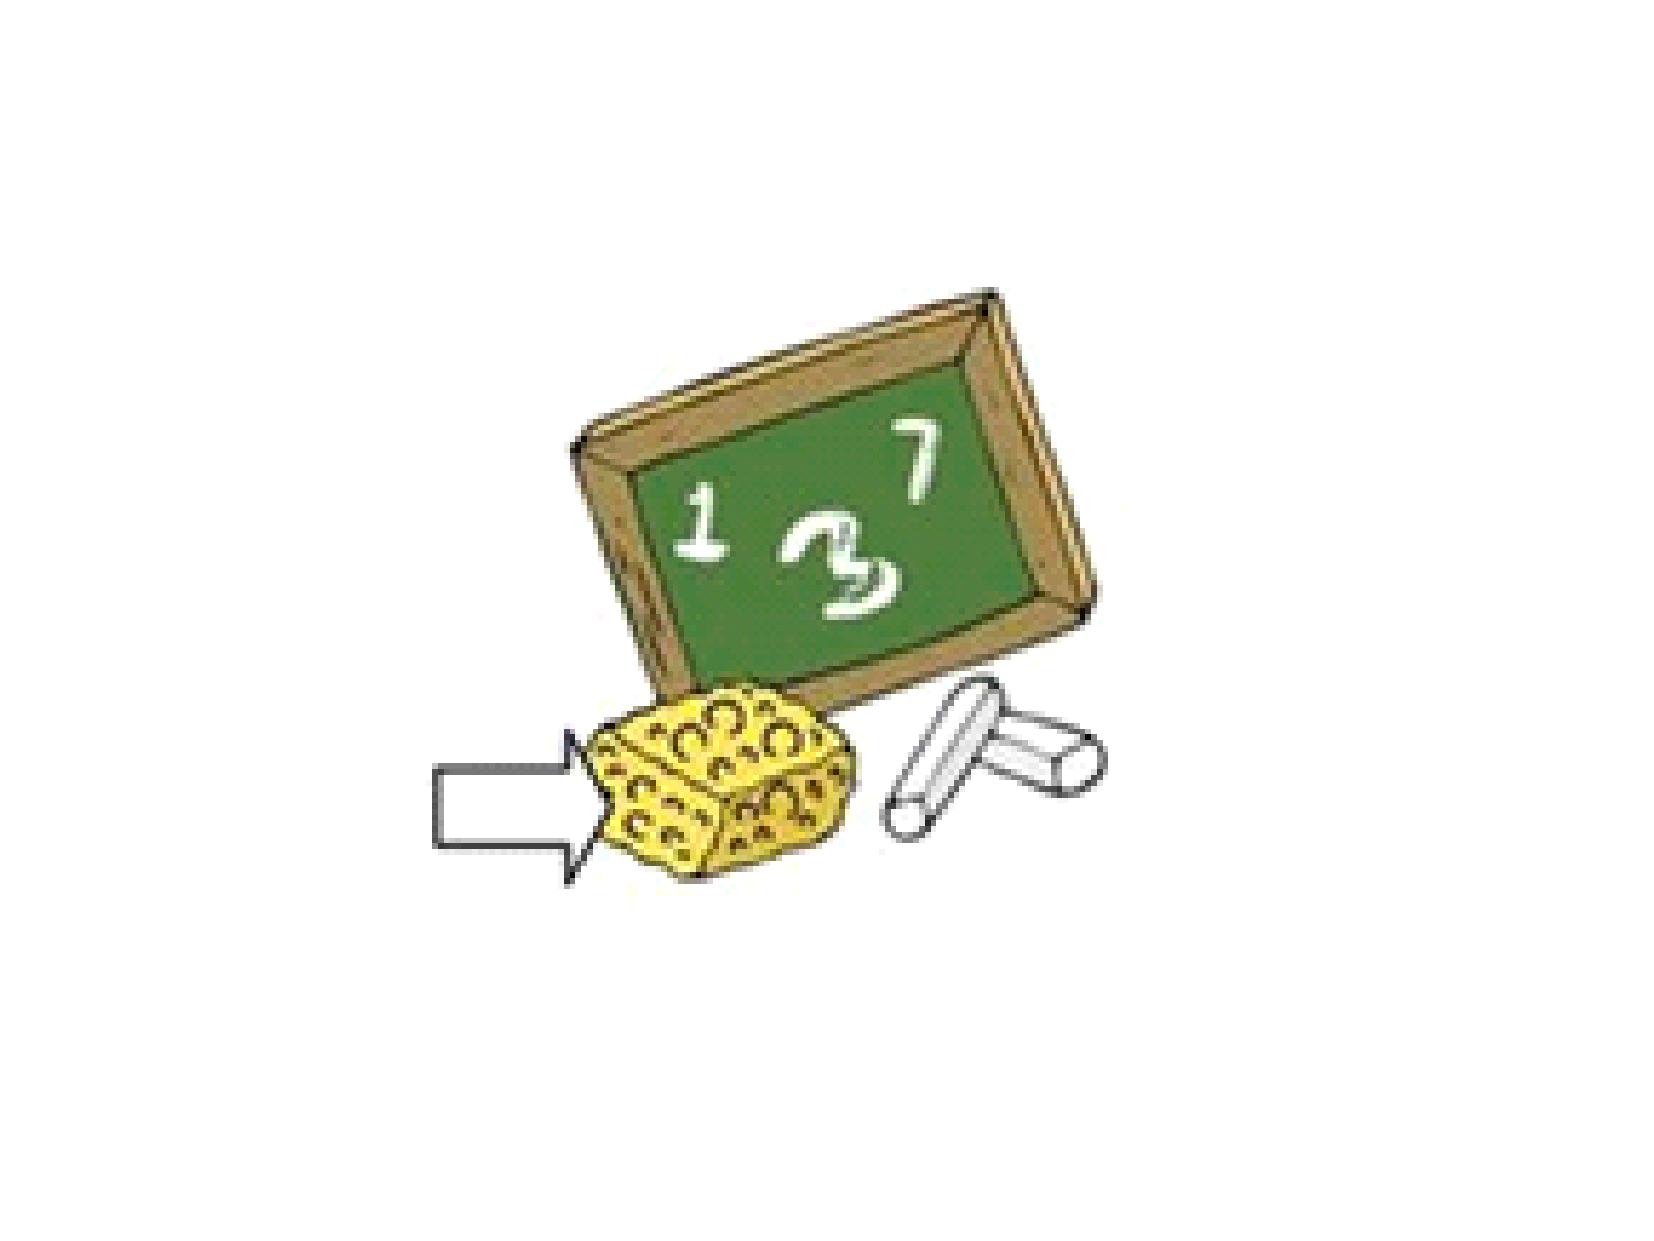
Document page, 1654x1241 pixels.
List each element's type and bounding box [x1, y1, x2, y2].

picture [318, 236, 1252, 993]
